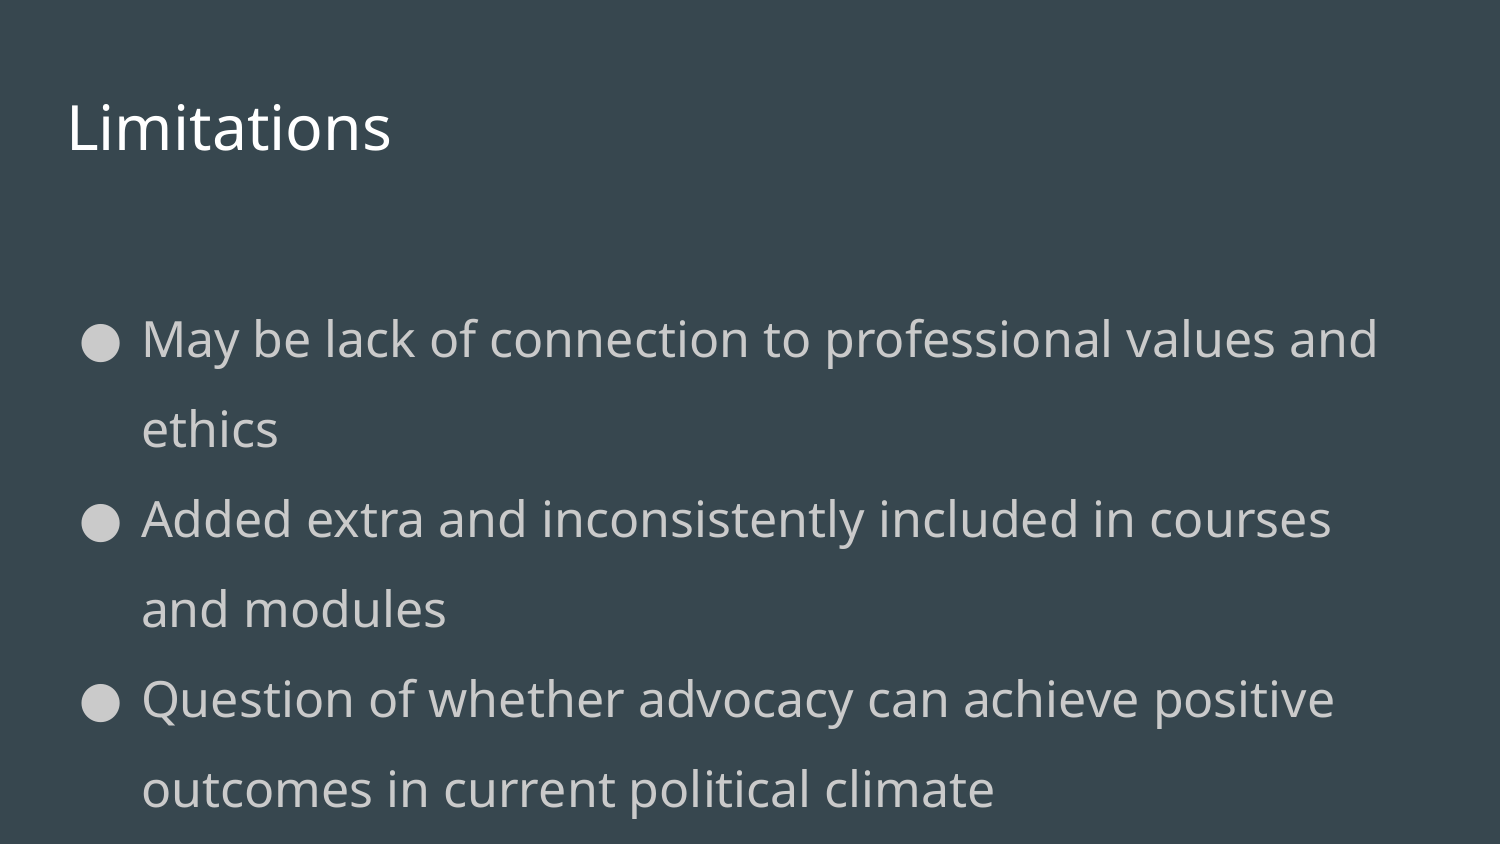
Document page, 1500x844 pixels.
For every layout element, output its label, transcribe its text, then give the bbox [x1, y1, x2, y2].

list May be lack of connection to professional values and ethics Added extra and inconsistently included in courses and modules Question of whether advocacy can achieve positive outcomes in current political climate [51, 262, 1449, 750]
title Limitations [51, 72, 1449, 167]
